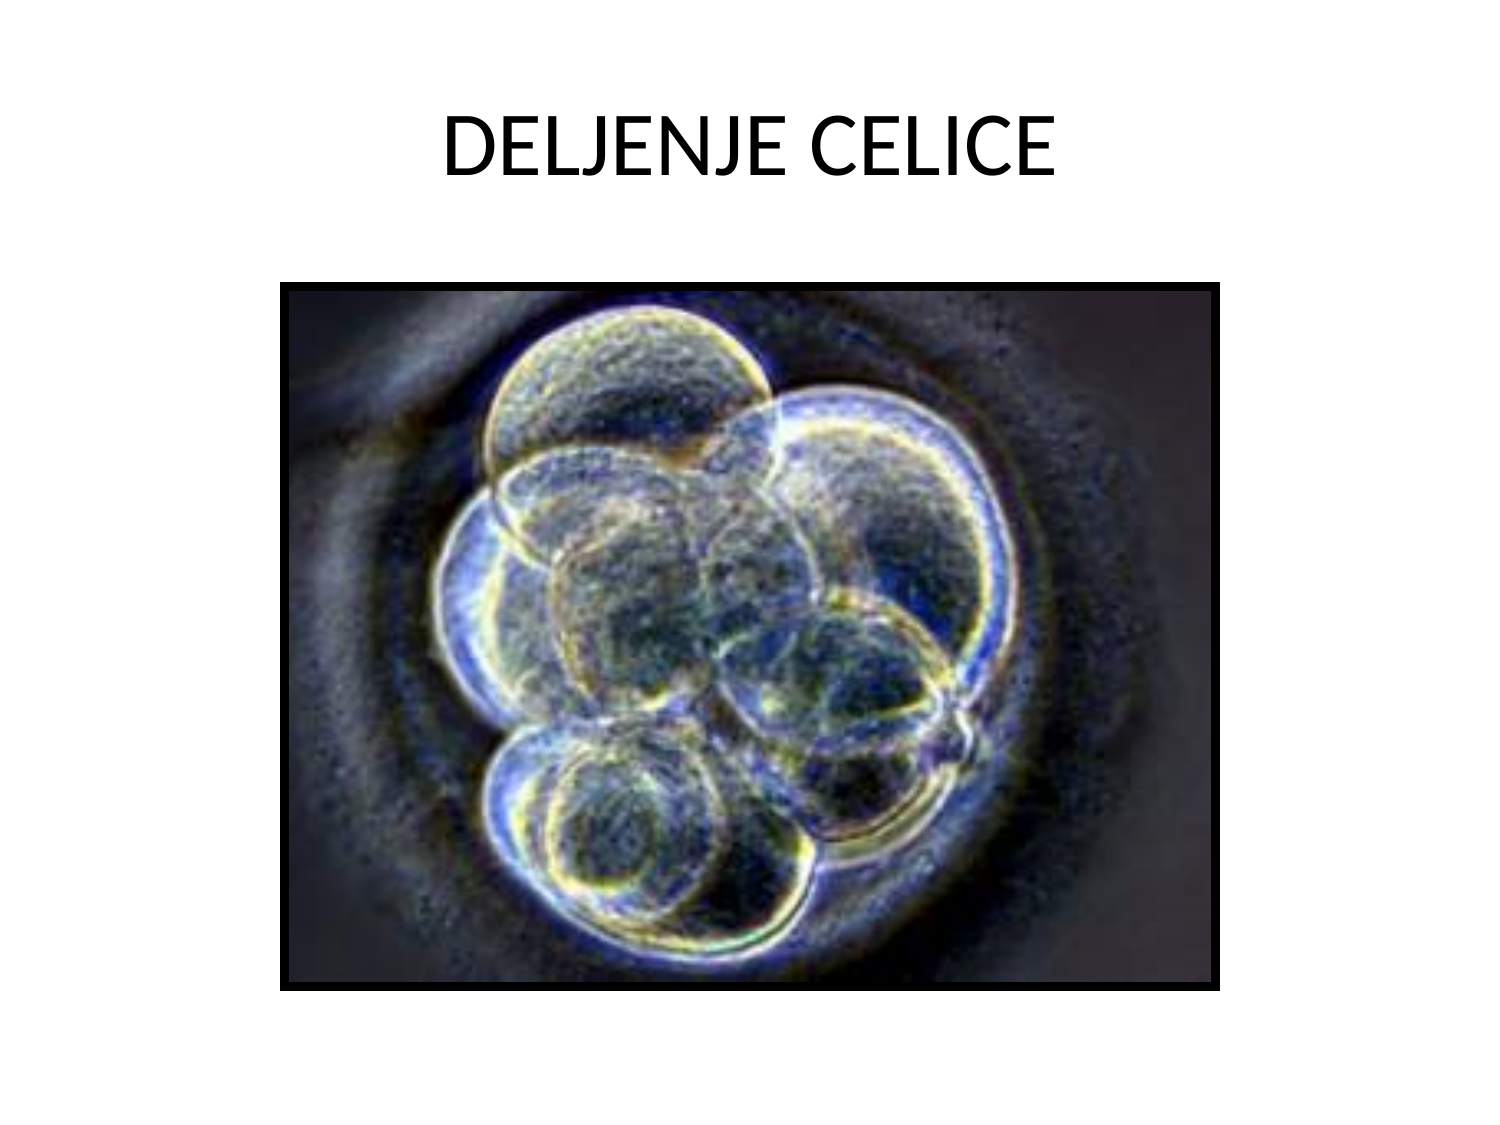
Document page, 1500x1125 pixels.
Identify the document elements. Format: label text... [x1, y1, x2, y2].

title DELJENJE CELICE [75, 45, 1425, 233]
picture [289, 290, 1211, 982]
